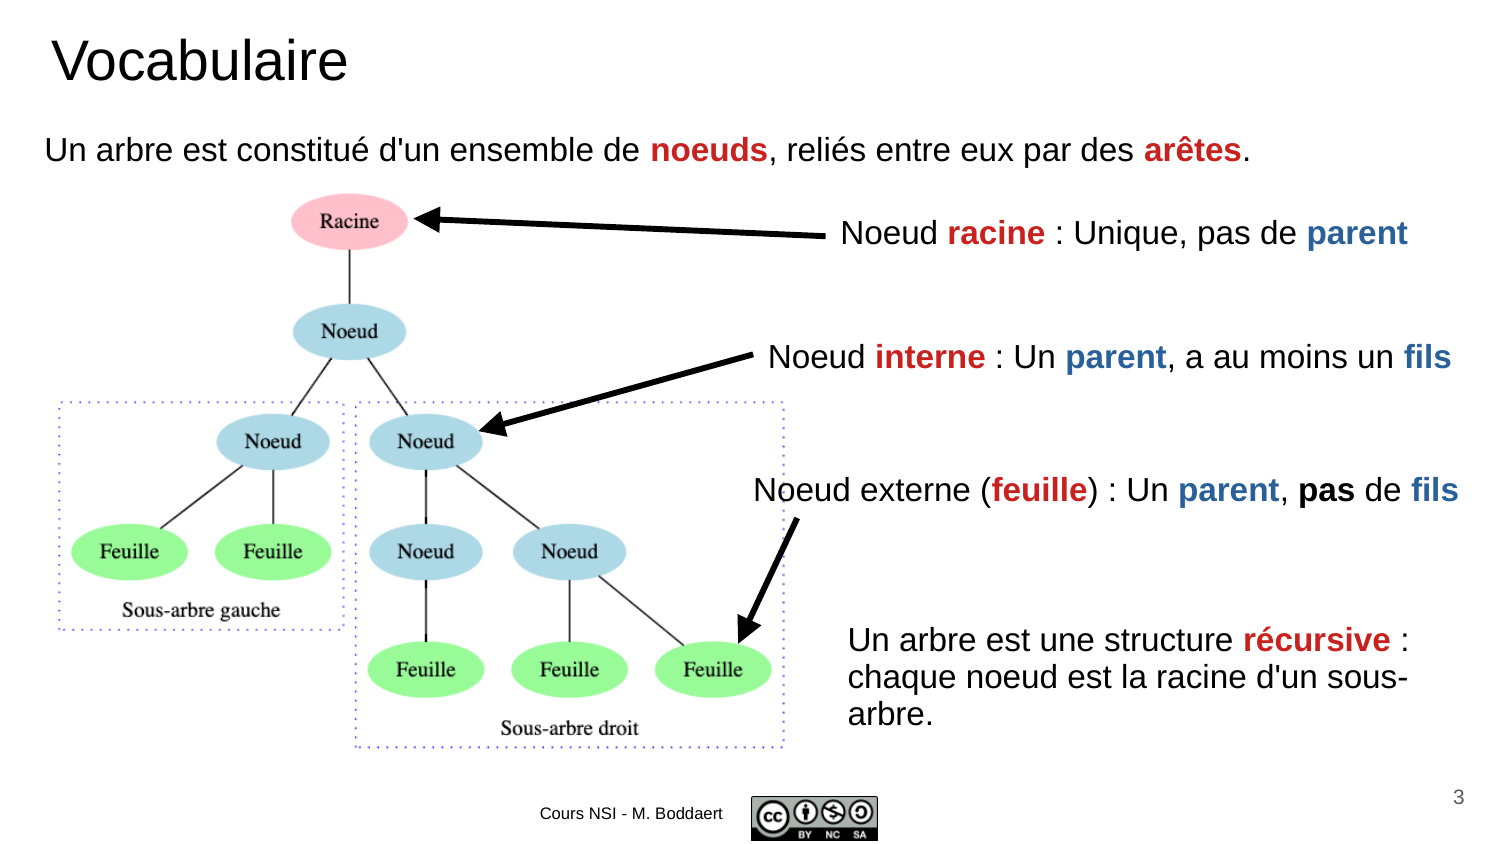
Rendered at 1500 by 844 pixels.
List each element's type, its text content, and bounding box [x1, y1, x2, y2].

text_box Un arbre est constitué d'un ensemble de noeuds, reliés entre eux par des arêtes. [29, 120, 1477, 207]
text_box Noeud racine : Unique, pas de parent [825, 207, 1425, 261]
text_box Un arbre est une structure récursive : chaque noeud est la racine d'un sous-arbre. [832, 614, 1459, 746]
title Vocabulaire [51, 13, 1449, 108]
picture [751, 796, 878, 841]
picture [41, 188, 802, 766]
slide_number <numéro> [1389, 764, 1480, 830]
text_box Noeud externe (feuille) : Un parent, pas de fils [738, 464, 1484, 518]
text_box Noeud interne : Un parent, a au moins un fils [753, 331, 1472, 385]
